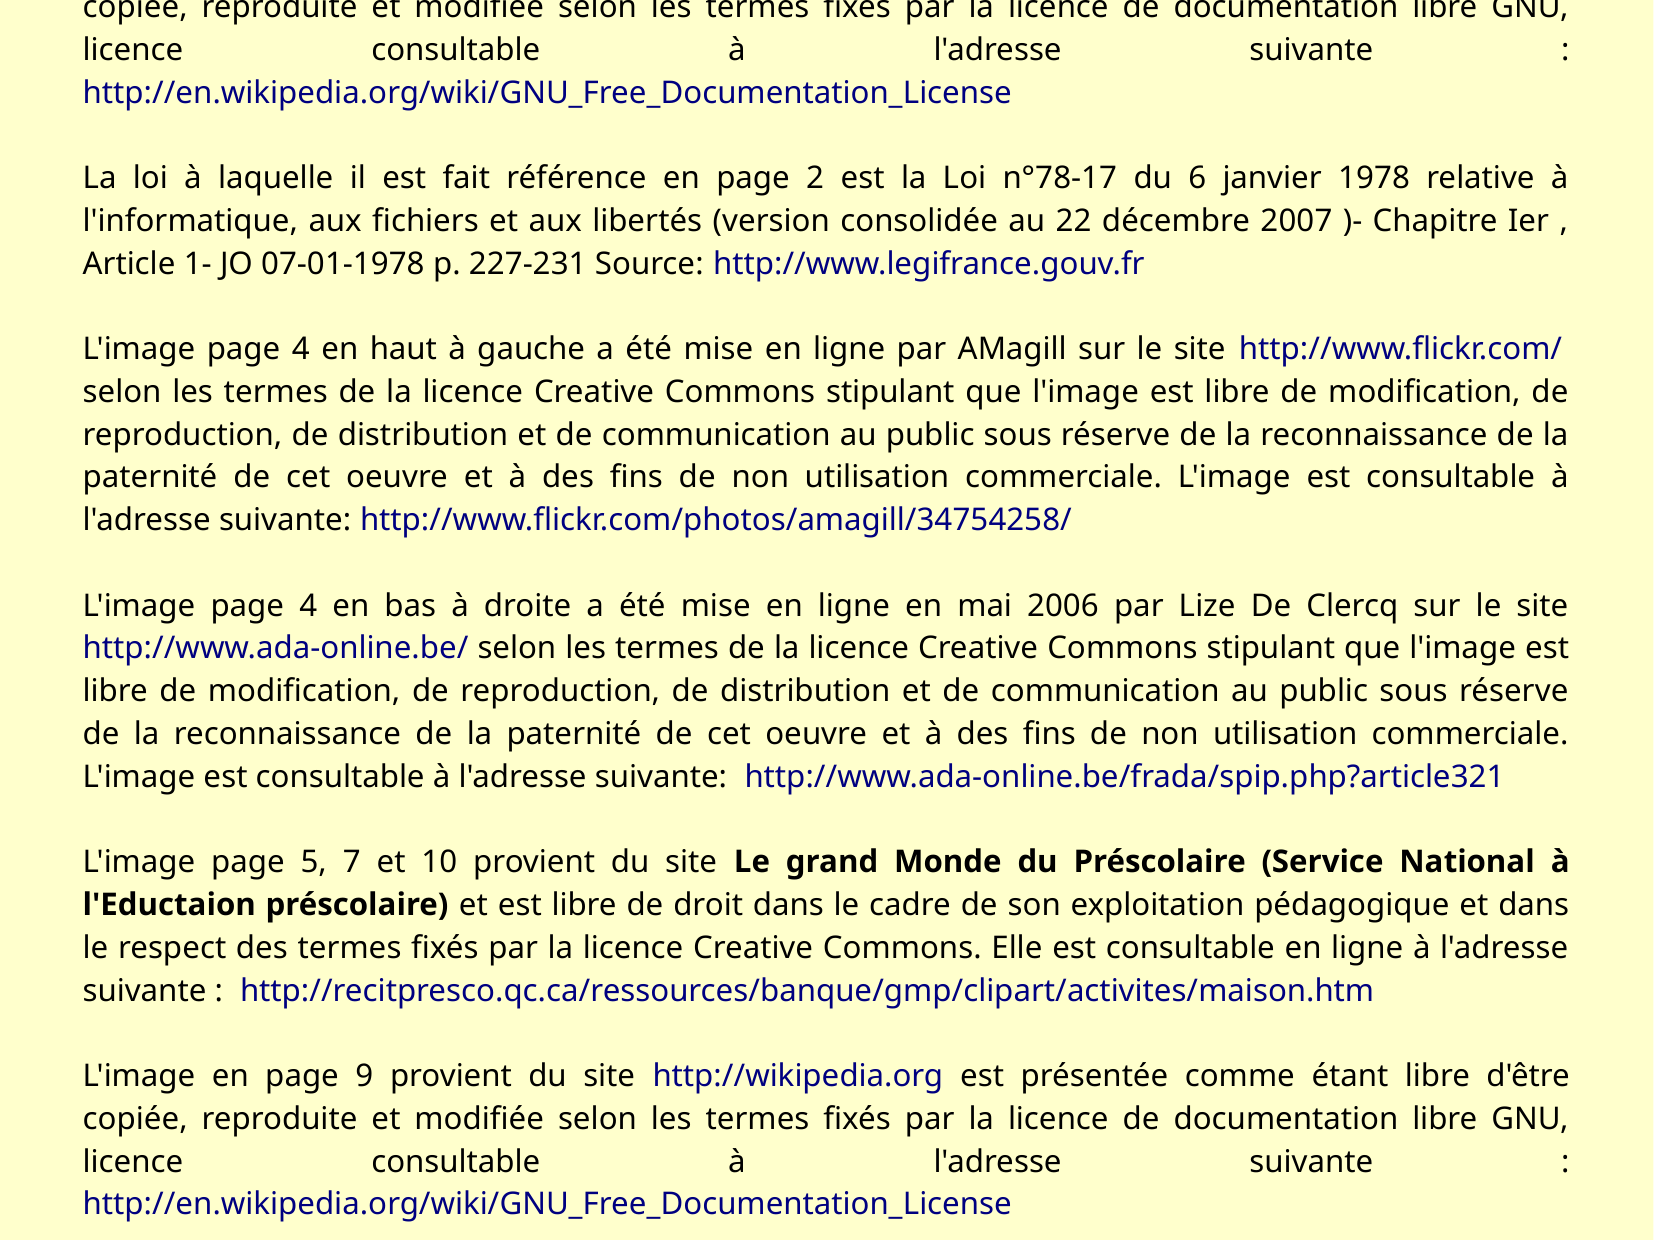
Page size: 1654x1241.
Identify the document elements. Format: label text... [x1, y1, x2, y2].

subtitle L'image en page 1 provient du site http://wikipedia.org et est présentée comme étant libre d'être copiée, reproduite et modifiée selon les termes fixés par la licence de documentation libre GNU, licence consultable à l'adresse suivante : http://en.wikipedia.org/wiki/GNU_Free_Documentation_License La loi à laquelle il est fait référence en page 2 est la Loi n°78-17 du 6 janvier 1978 relative à l'informatique, aux fichiers et aux libertés (version consolidée au 22 décembre 2007 )- Chapitre Ier , Article 1- JO 07-01-1978 p. 227-231 Source: http://www.legifrance.gouv.fr L'image page 4 en haut à gauche a été mise en ligne par AMagill sur le site http://www.flickr.com/ selon les termes de la licence Creative Commons stipulant que l'image est libre de modification, de reproduction, de distribution et de communication au public sous réserve de la reconnaissance de la paternité de cet oeuvre et à des fins de non utilisation commerciale. L'image est consultable à l'adresse suivante: http://www.flickr.com/photos/amagill/34754258/ L'image page 4 en bas à droite a été mise en ligne en mai 2006 par Lize De Clercq sur le site http://www.ada-online.be/ selon les termes de la licence Creative Commons stipulant que l'image est libre de modification, de reproduction, de distribution et de communication au public sous réserve de la reconnaissance de la paternité de cet oeuvre et à des fins de non utilisation commerciale. L'image est consultable à l'adresse suivante: http://www.ada-online.be/frada/spip.php?article321 L'image page 5, 7 et 10 provient du site Le grand Monde du Préscolaire (Service National à l'Eductaion préscolaire) et est libre de droit dans le cadre de son exploitation pédagogique et dans le respect des termes fixés par la licence Creative Commons. Elle est consultable en ligne à l'adresse suivante : http://recitpresco.qc.ca/ressources/banque/gmp/clipart/activites/maison.htm L'image en page 9 provient du site http://wikipedia.org est présentée comme étant libre d'être copiée, reproduite et modifiée selon les termes fixés par la licence de documentation libre GNU, licence consultable à l'adresse suivante : http://en.wikipedia.org/wiki/GNU_Free_Documentation_License [82, 57, 1571, 1183]
